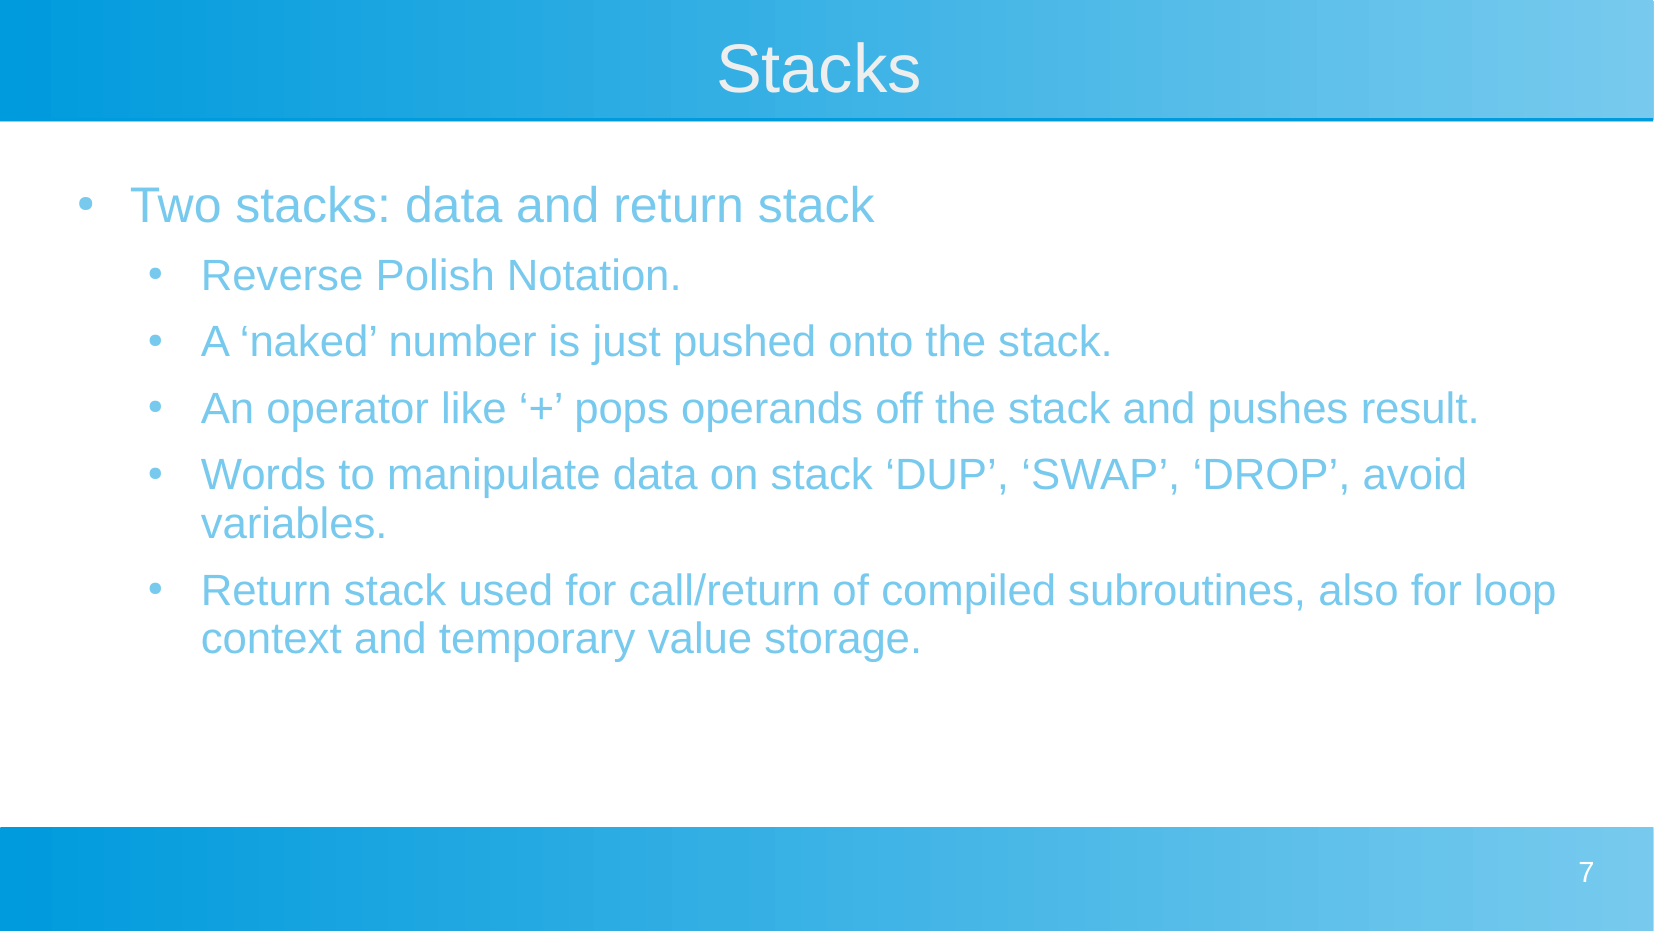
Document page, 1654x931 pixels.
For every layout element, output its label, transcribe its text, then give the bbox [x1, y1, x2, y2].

title Stacks [59, 29, 1595, 108]
list Two stacks: data and return stack Reverse Polish Notation. A ‘naked’ number is just pushed onto the stack. An operator like ‘+’ pops operands off the stack and pushes result. Words to manipulate data on stack ‘DUP’, ‘SWAP’, ‘DROP’, avoid variables. Return stack used for call/return of compiled subroutines, also for loop context and temporary value storage. [59, 177, 1595, 768]
